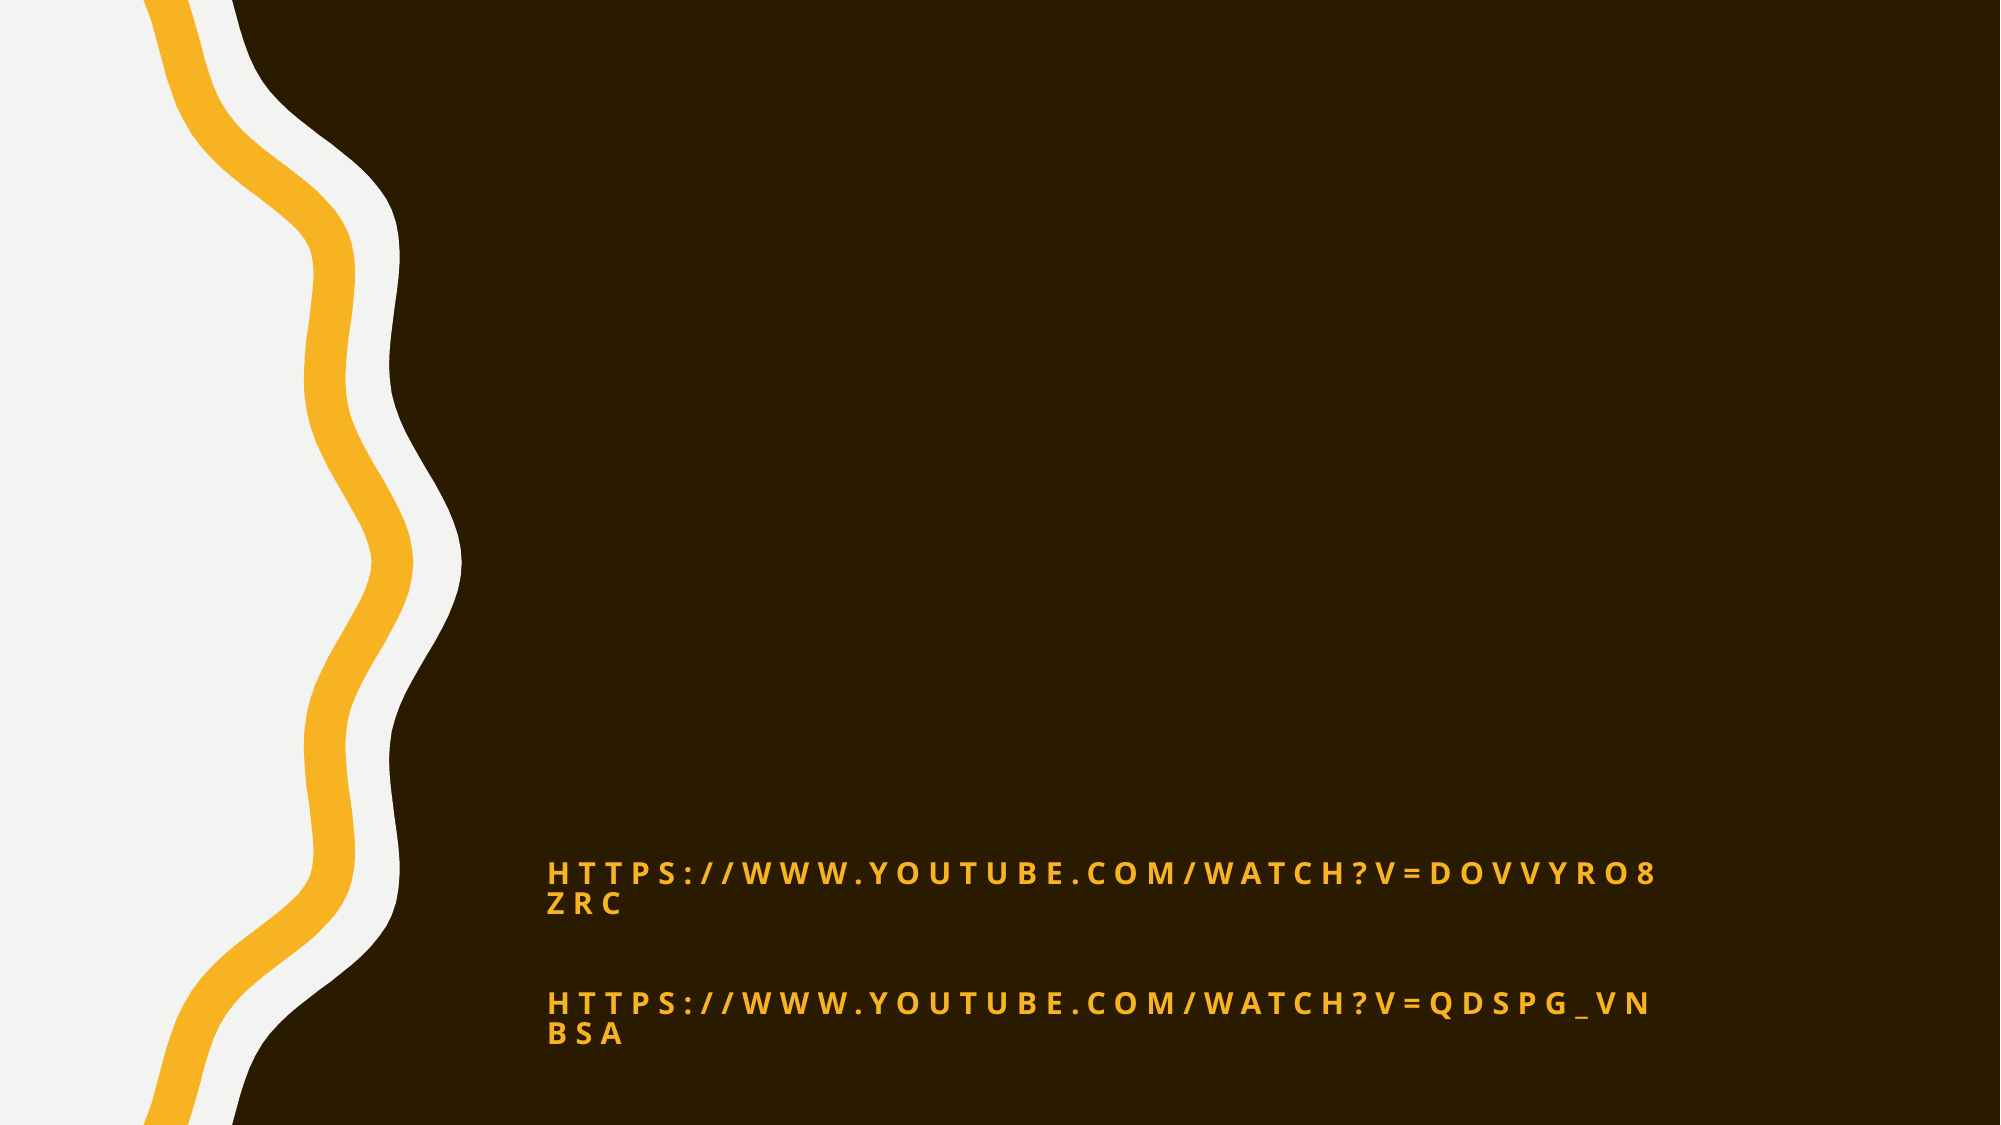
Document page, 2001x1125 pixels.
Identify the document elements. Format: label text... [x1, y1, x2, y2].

list https://www.youtube.com/watch?v=DovVYrO8Zrc https://www.youtube.com/watch?v=qdSPg_VNbSA [531, 450, 1684, 1003]
